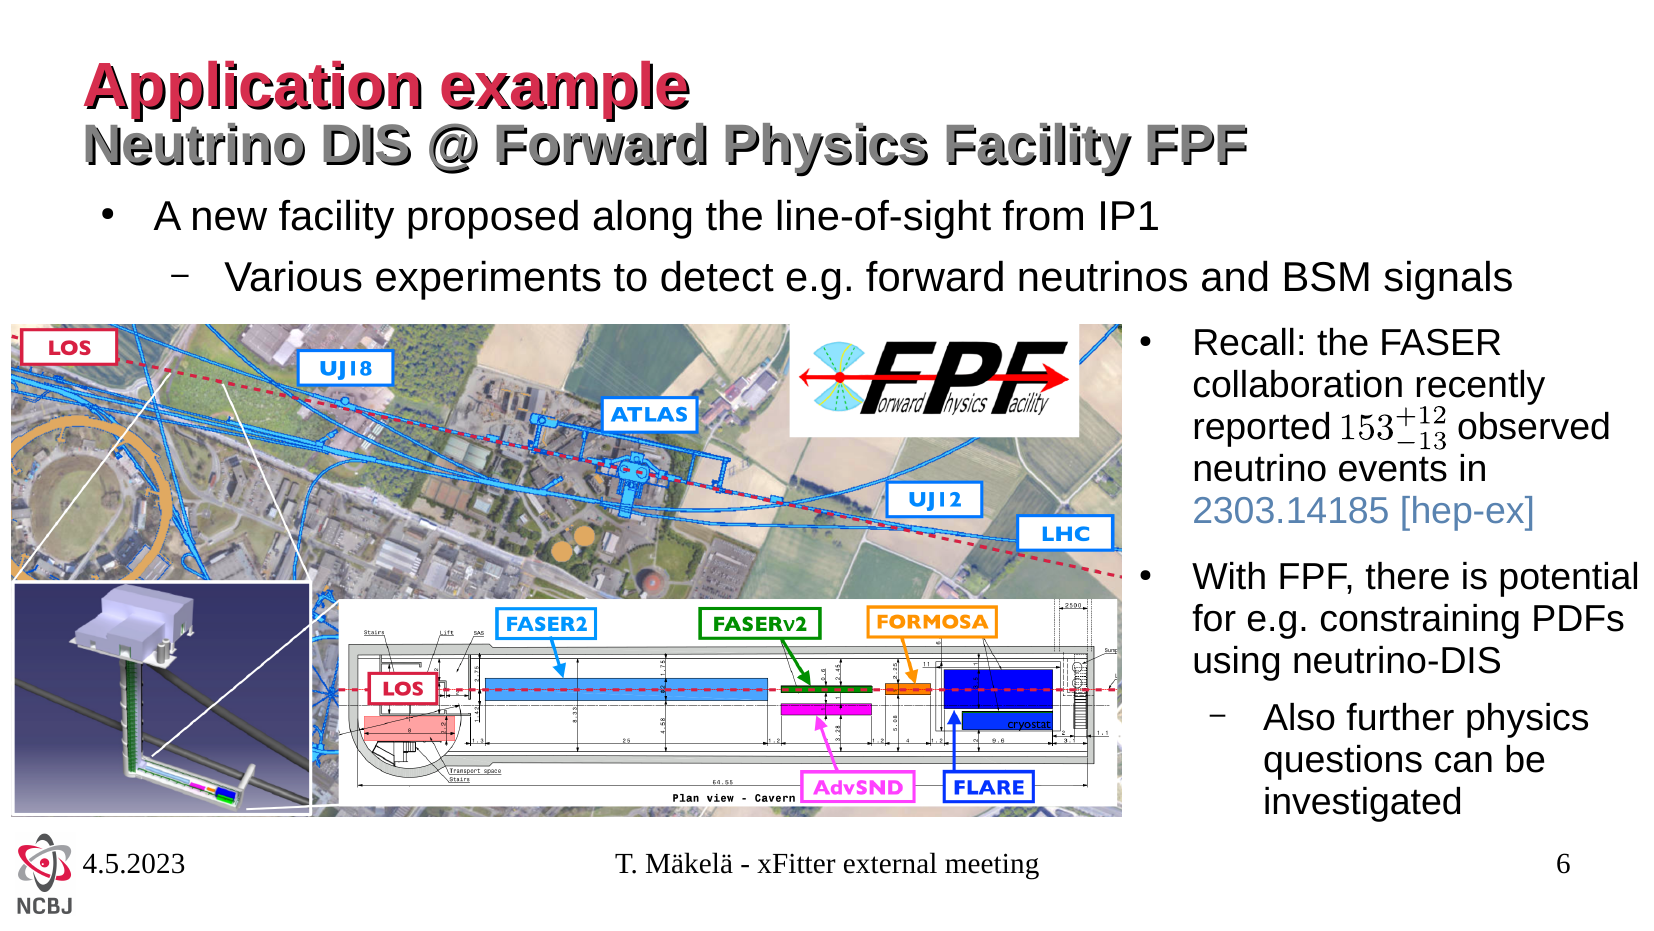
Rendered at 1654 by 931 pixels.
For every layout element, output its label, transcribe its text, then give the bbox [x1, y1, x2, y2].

list Recall: the FASER collaboration recently reported observed neutrino events in 2303.14185 [hep-ex] With FPF, there is potential for e.g. constraining PDFs using neutrino-DIS Also further physics questions can be investigated [1121, 321, 1654, 826]
list A new facility proposed along the line-of-sight from IP1 Various experiments to detect e.g. forward neutrinos and BSM signals [82, 192, 1591, 316]
picture [11, 324, 1121, 817]
picture [15, 832, 76, 916]
title Application example Neutrino DIS @ Forward Physics Facility FPF [82, 37, 1571, 192]
text_box [1340, 406, 1447, 450]
